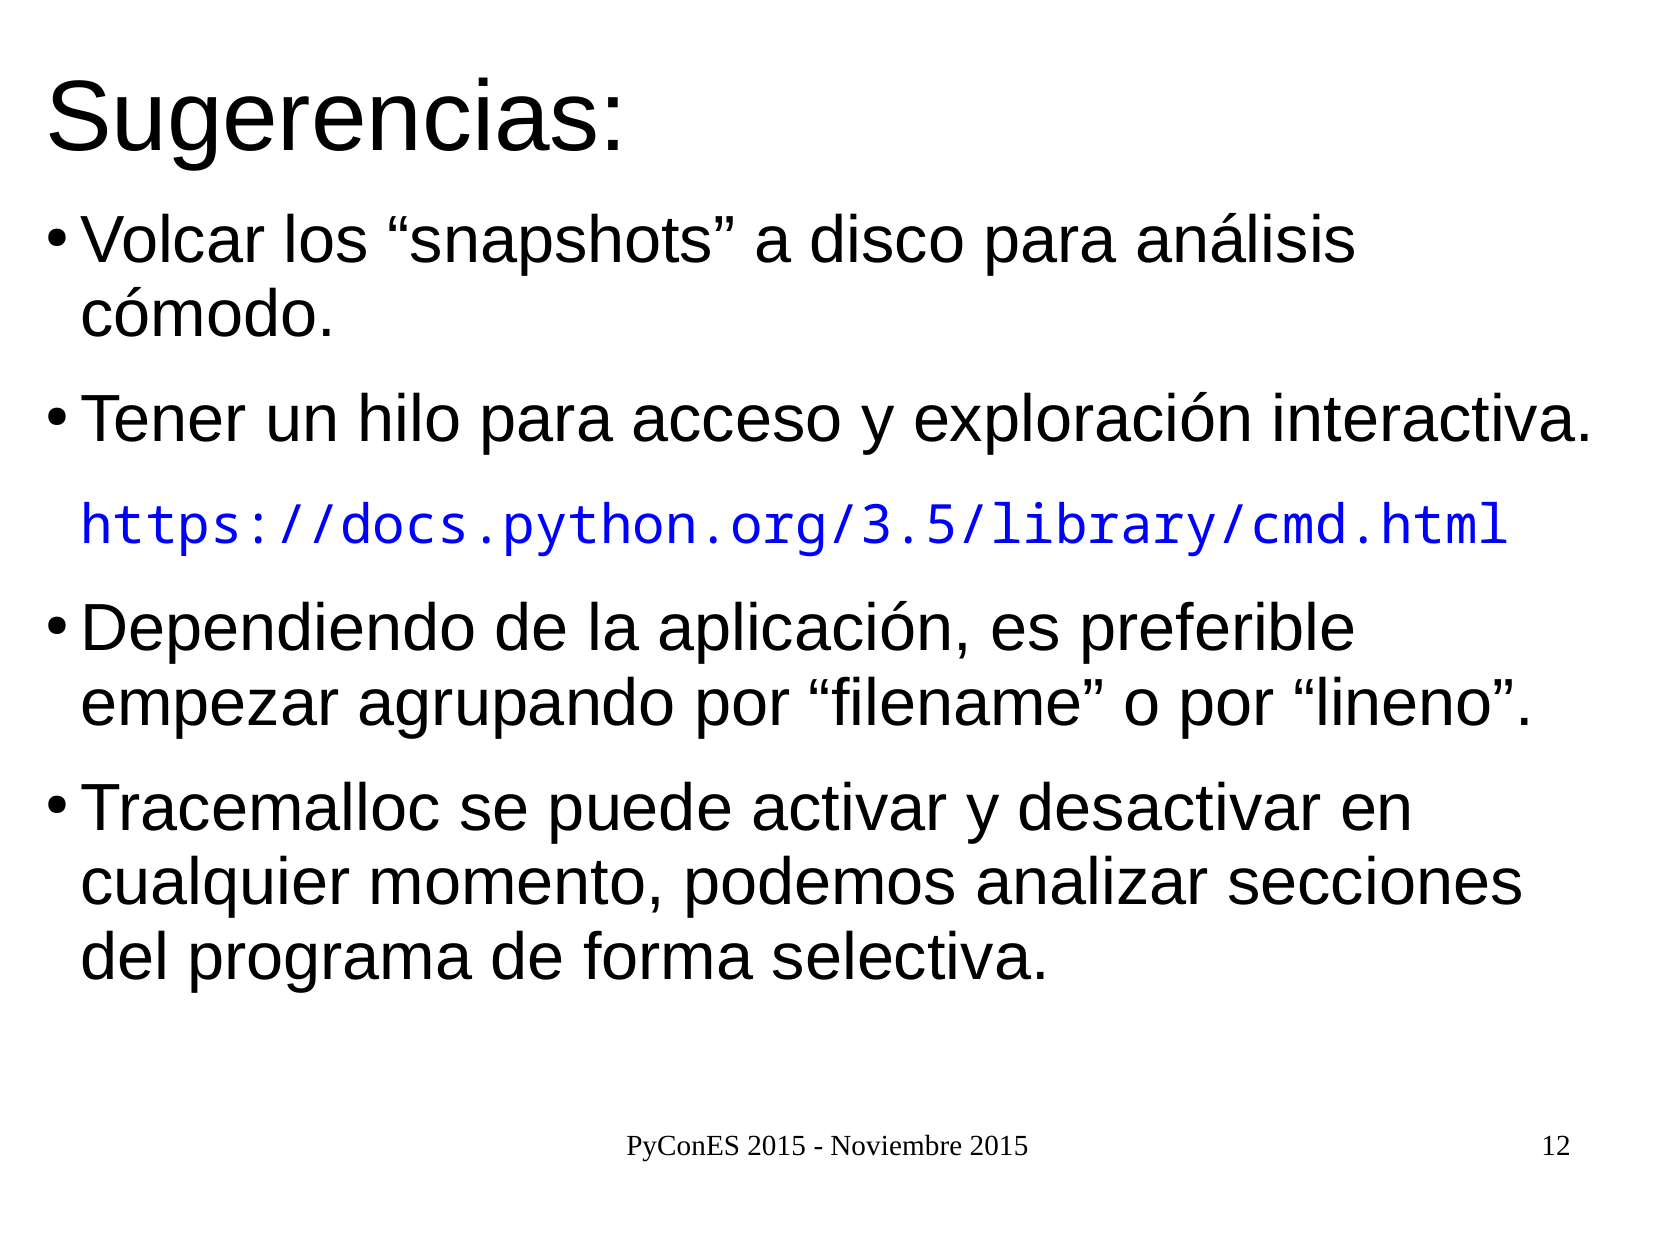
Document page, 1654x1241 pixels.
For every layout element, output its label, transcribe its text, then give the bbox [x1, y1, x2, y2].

subtitle Sugerencias: Volcar los “snapshots” a disco para análisis cómodo. Tener un hilo para acceso y exploración interactiva. https://docs.python.org/3.5/library/cmd.html Dependiendo de la aplicación, es preferible empezar agrupando por “filename” o por “lineno”. Tracemalloc se puede activar y desactivar en cualquier momento, podemos analizar secciones del programa de forma selectiva. [45, 60, 1606, 1115]
